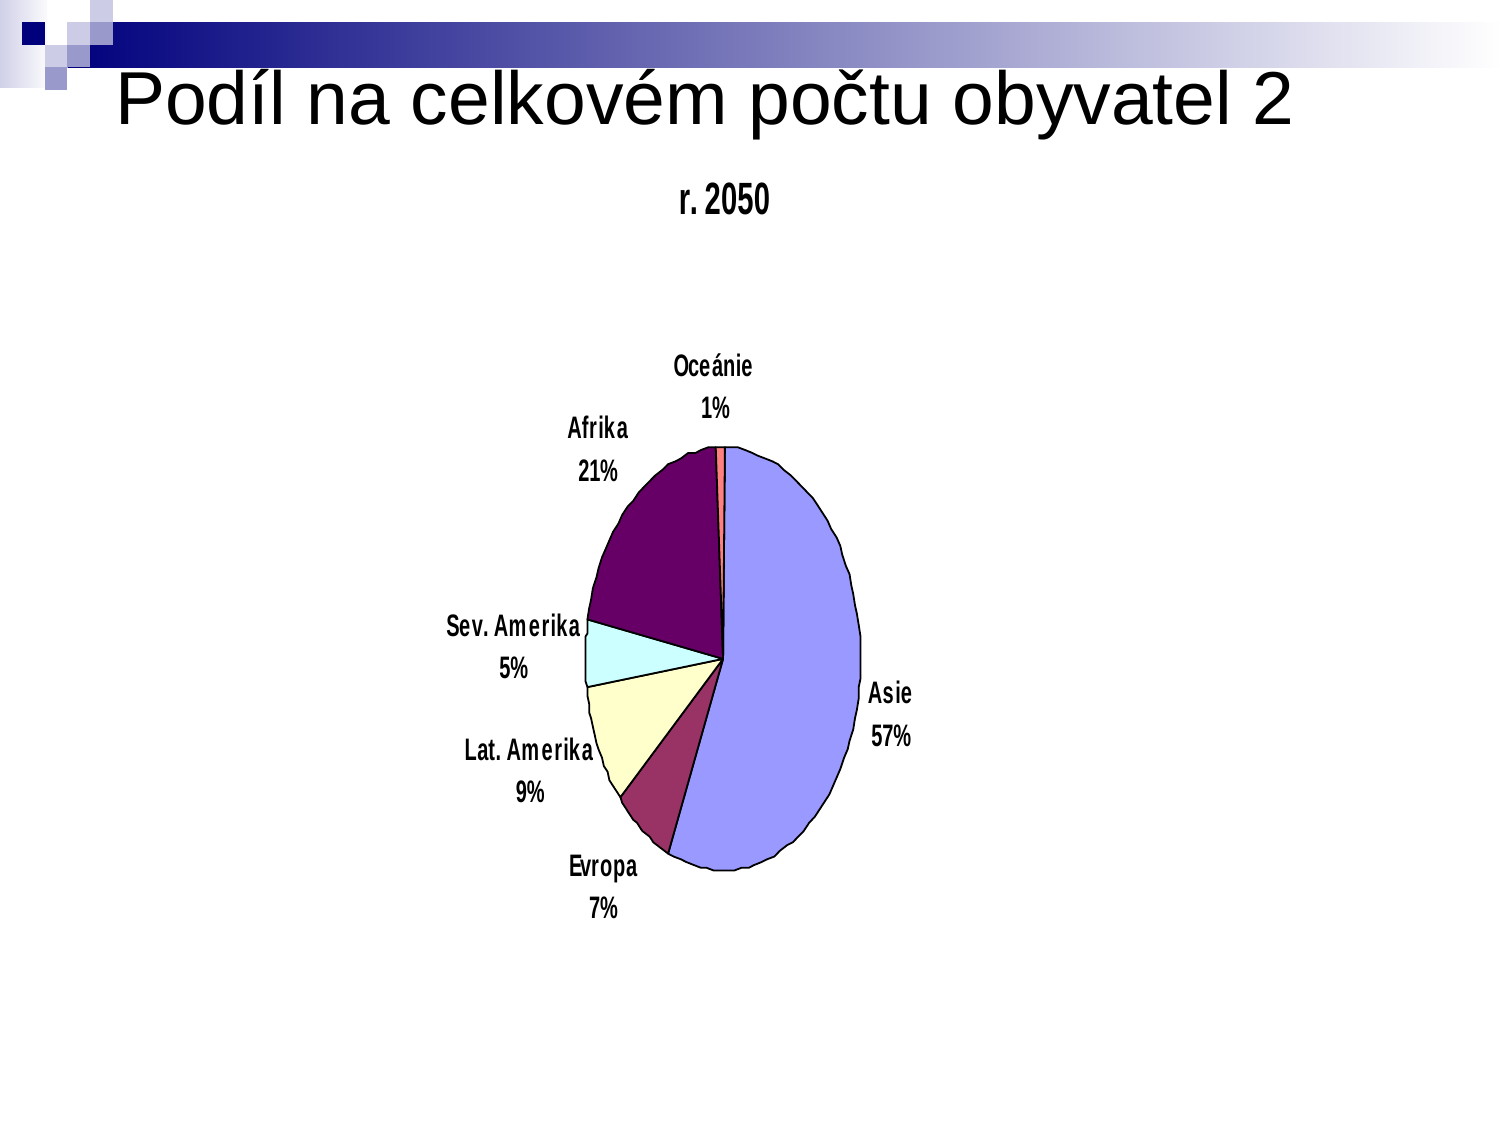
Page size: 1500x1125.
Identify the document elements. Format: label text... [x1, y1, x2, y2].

title Podíl na celkovém počtu obyvatel 2 [100, 0, 1427, 190]
chart [277, 125, 1174, 1083]
